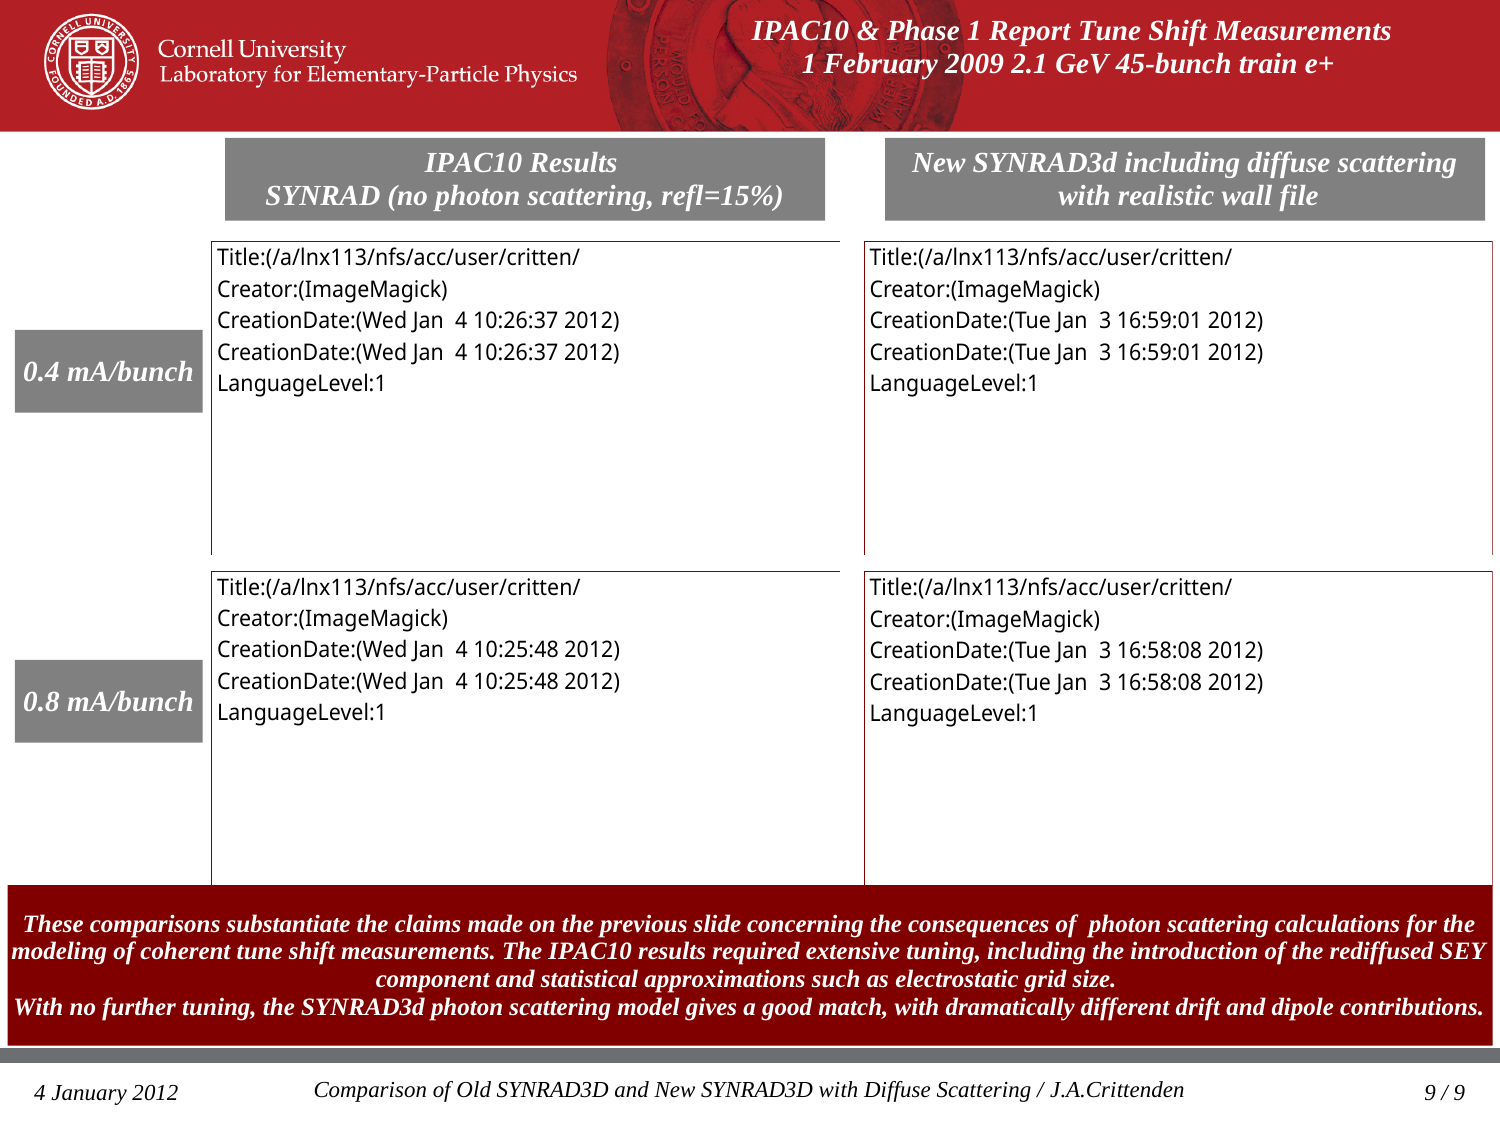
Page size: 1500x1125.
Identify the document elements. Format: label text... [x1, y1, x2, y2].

picture [862, 570, 1493, 886]
text_box 0.8 mA/bunch [14, 659, 203, 743]
text_box IPAC10 & Phase 1 Report Tune Shift Measurements 1 February 2009 2.1 GeV 45-bunch train e+ [637, 0, 1500, 128]
picture [210, 570, 841, 886]
text_box 0.4 mA/bunch [14, 329, 203, 413]
text_box New SYNRAD3d including diffuse scattering with realistic wall file [885, 137, 1486, 221]
text_box These comparisons substantiate the claims made on the previous slide concerning the consequences of photon scattering calculations for the modeling of coherent tune shift measurements. The IPAC10 results required extensive tuning, including the introduction of the rediffused SEY component and statistical approximations such as electrostatic grid size. With no further tuning, the SYNRAD3d photon scattering model gives a good match, with dramatically different drift and dipole contributions. [7, 885, 1493, 1046]
picture [0, 0, 1500, 132]
picture [862, 239, 1493, 555]
text_box IPAC10 Results SYNRAD (no photon scattering, refl=15%) [225, 137, 826, 221]
picture [210, 239, 841, 555]
